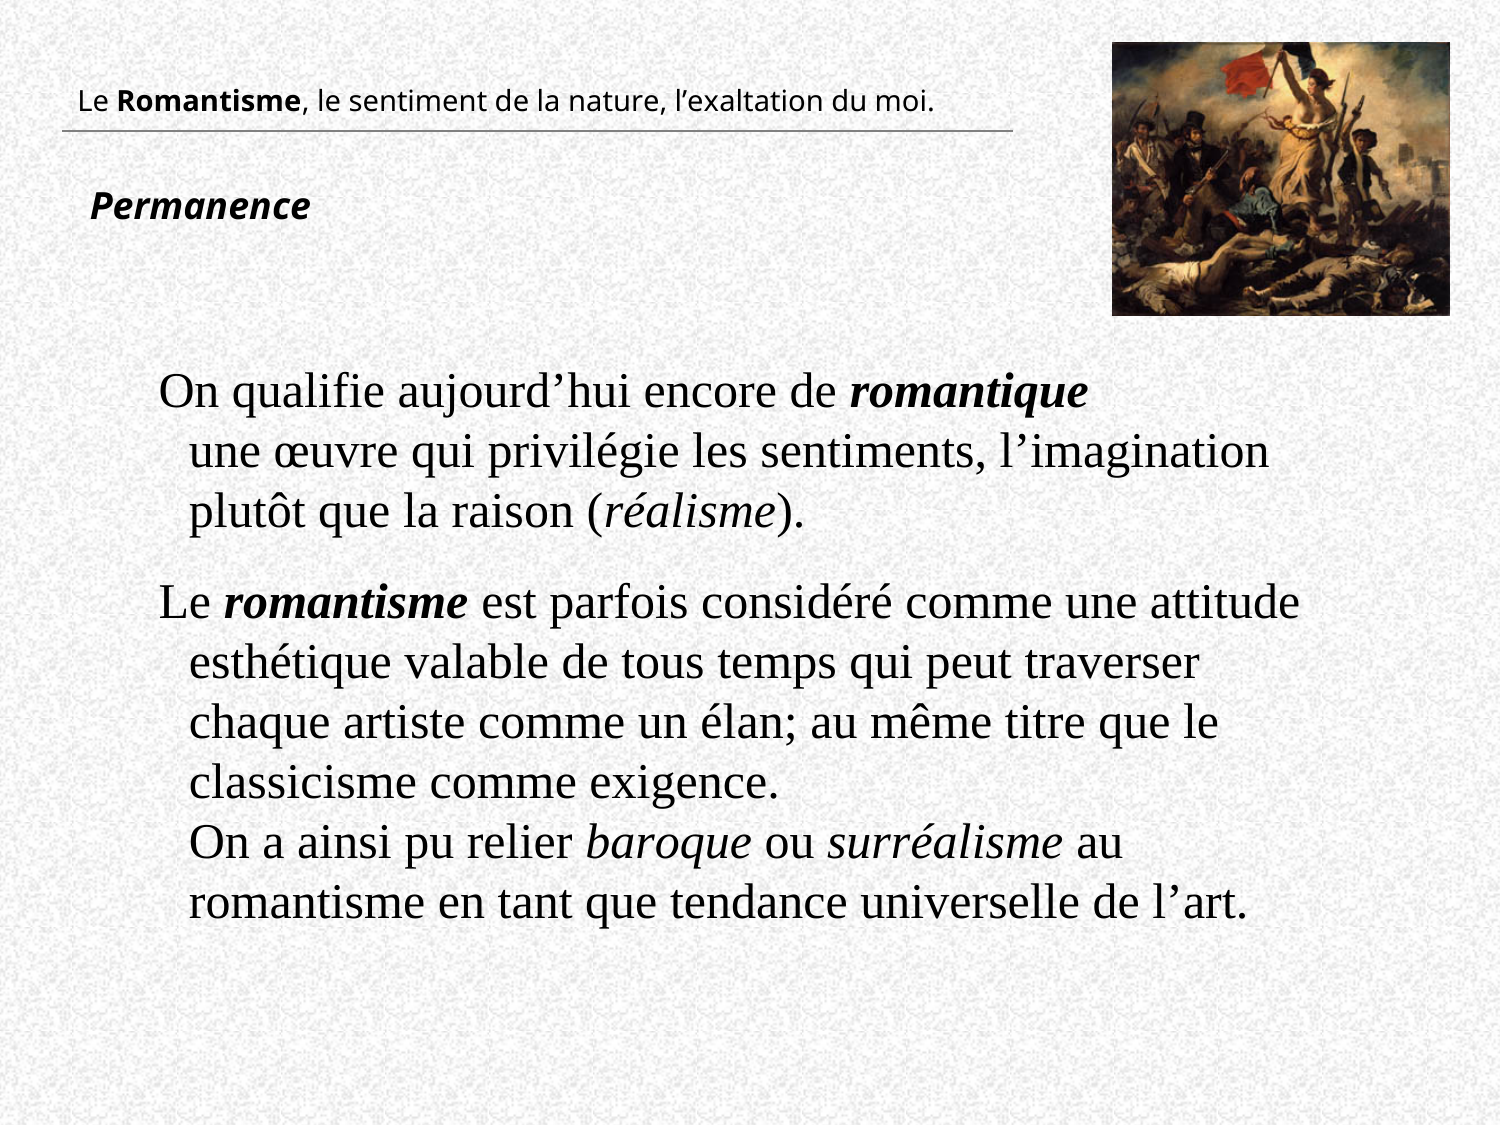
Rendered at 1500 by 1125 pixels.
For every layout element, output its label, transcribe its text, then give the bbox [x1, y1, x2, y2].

text_box Permanence [75, 174, 388, 236]
picture [0, 0, 1500, 1125]
text_box Le Romantisme, le sentiment de la nature, l’exaltation du moi. [62, 74, 959, 126]
text_box On qualifie aujourd’hui encore de romantique une œuvre qui privilégie les sentiments, l’imagination plutôt que la raison (réalisme). Le romantisme est parfois considéré comme une attitude esthétique valable de tous temps qui peut traverser chaque artiste comme un élan; au même titre que le classicisme comme exigence. On a ainsi pu relier baroque ou surréalisme au romantisme en tant que tendance universelle de l’art. [143, 350, 1357, 937]
